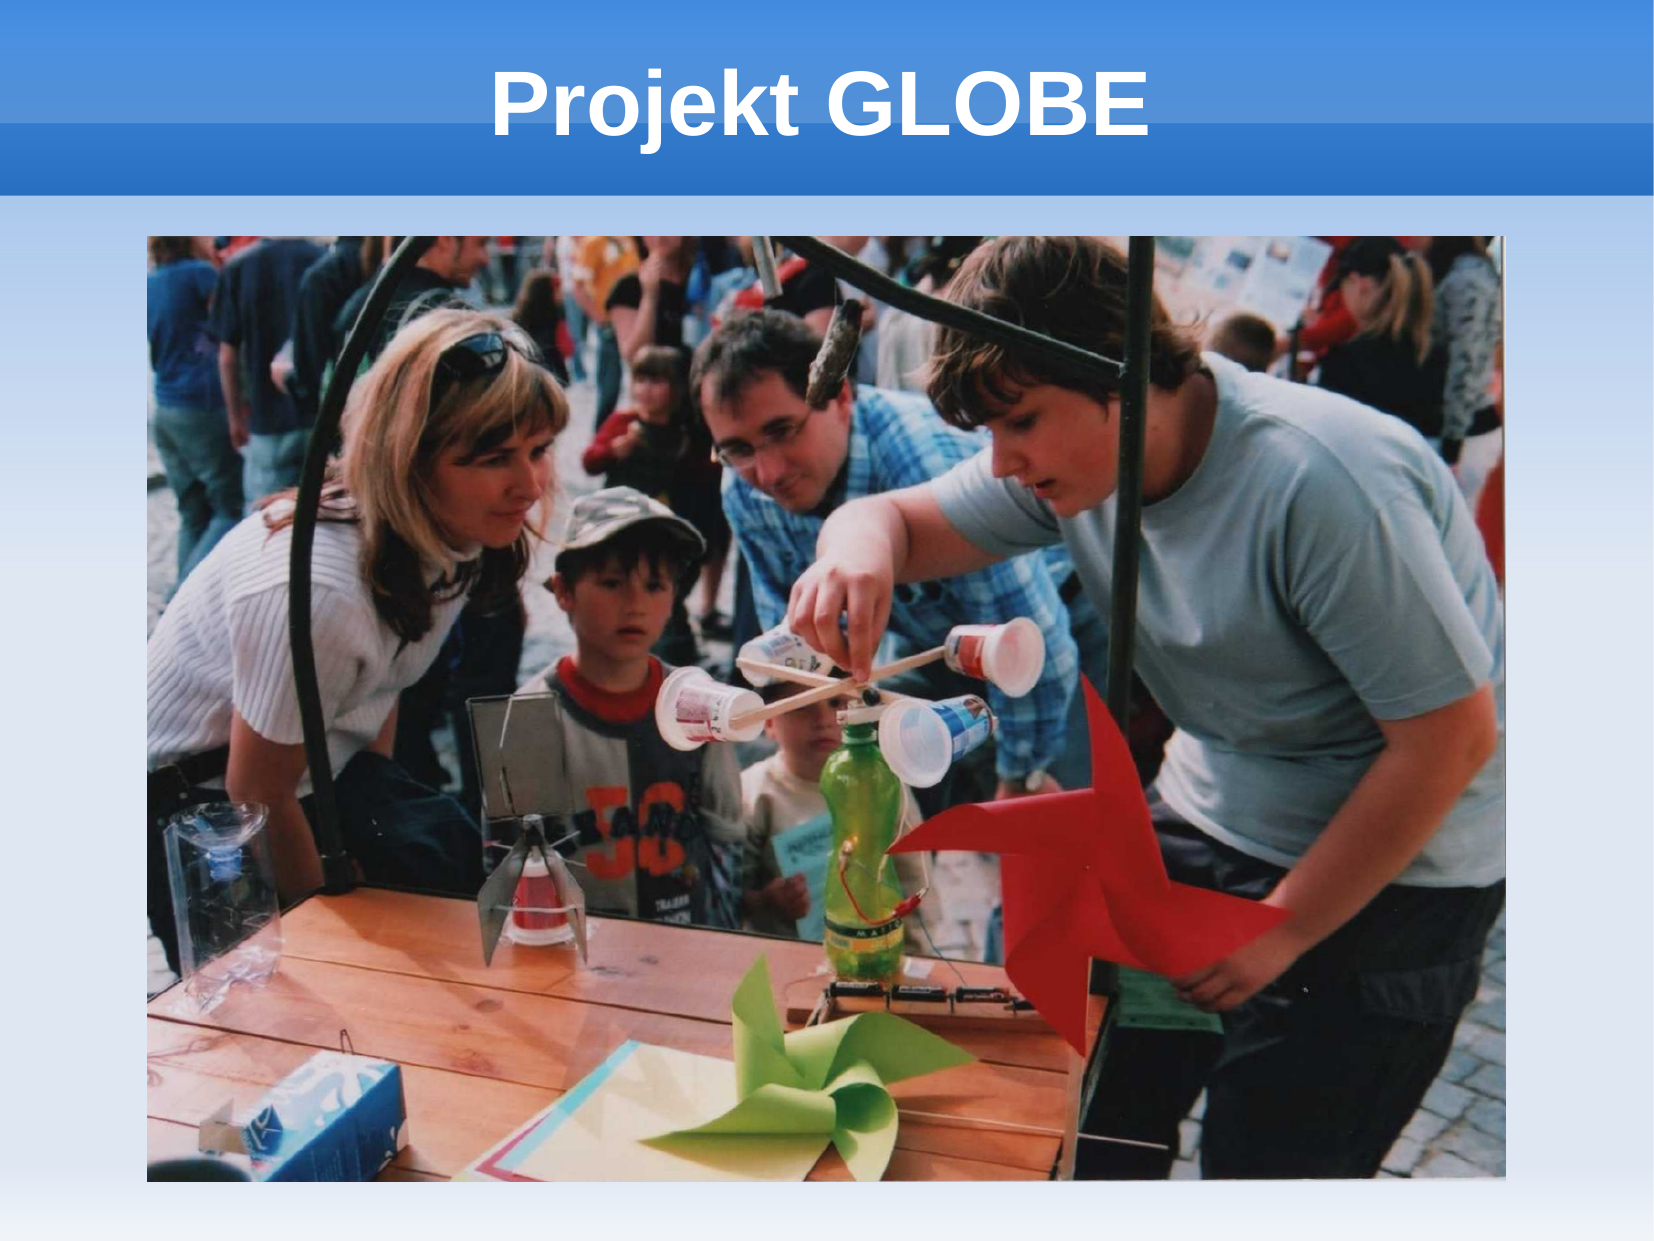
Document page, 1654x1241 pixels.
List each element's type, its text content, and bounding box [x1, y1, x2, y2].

title Projekt GLOBE [76, 7, 1565, 200]
picture [0, 0, 1654, 1241]
